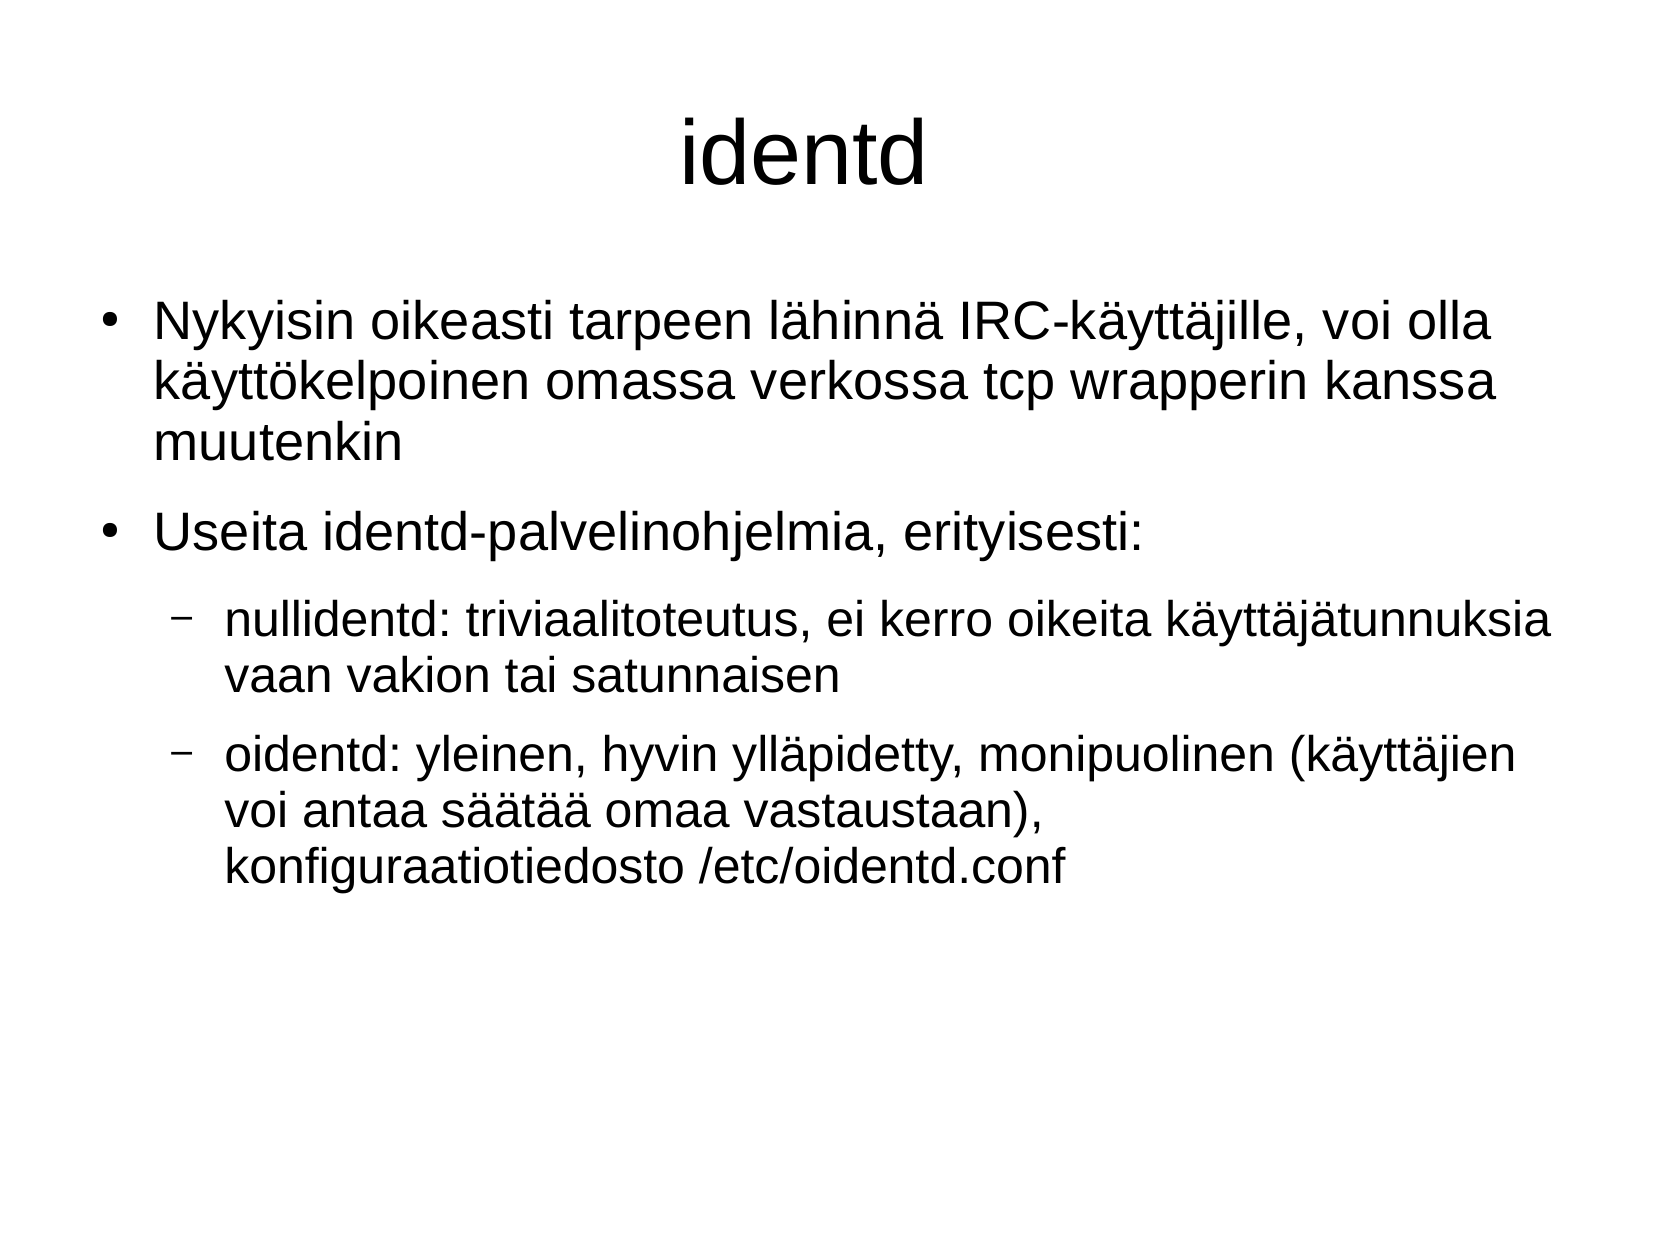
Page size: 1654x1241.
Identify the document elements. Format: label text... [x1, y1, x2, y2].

list Nykyisin oikeasti tarpeen lähinnä IRC-käyttäjille, voi olla käyttökelpoinen omassa verkossa tcp wrapperin kanssa muutenkin Useita identd-palvelinohjelmia, erityisesti: nullidentd: triviaalitoteutus, ei kerro oikeita käyttäjätunnuksia vaan vakion tai satunnaisen oidentd: yleinen, hyvin ylläpidetty, monipuolinen (käyttäjien voi antaa säätää omaa vastaustaan), konfiguraatiotiedosto /etc/oidentd.conf [82, 290, 1571, 1010]
title identd [82, 49, 1571, 257]
